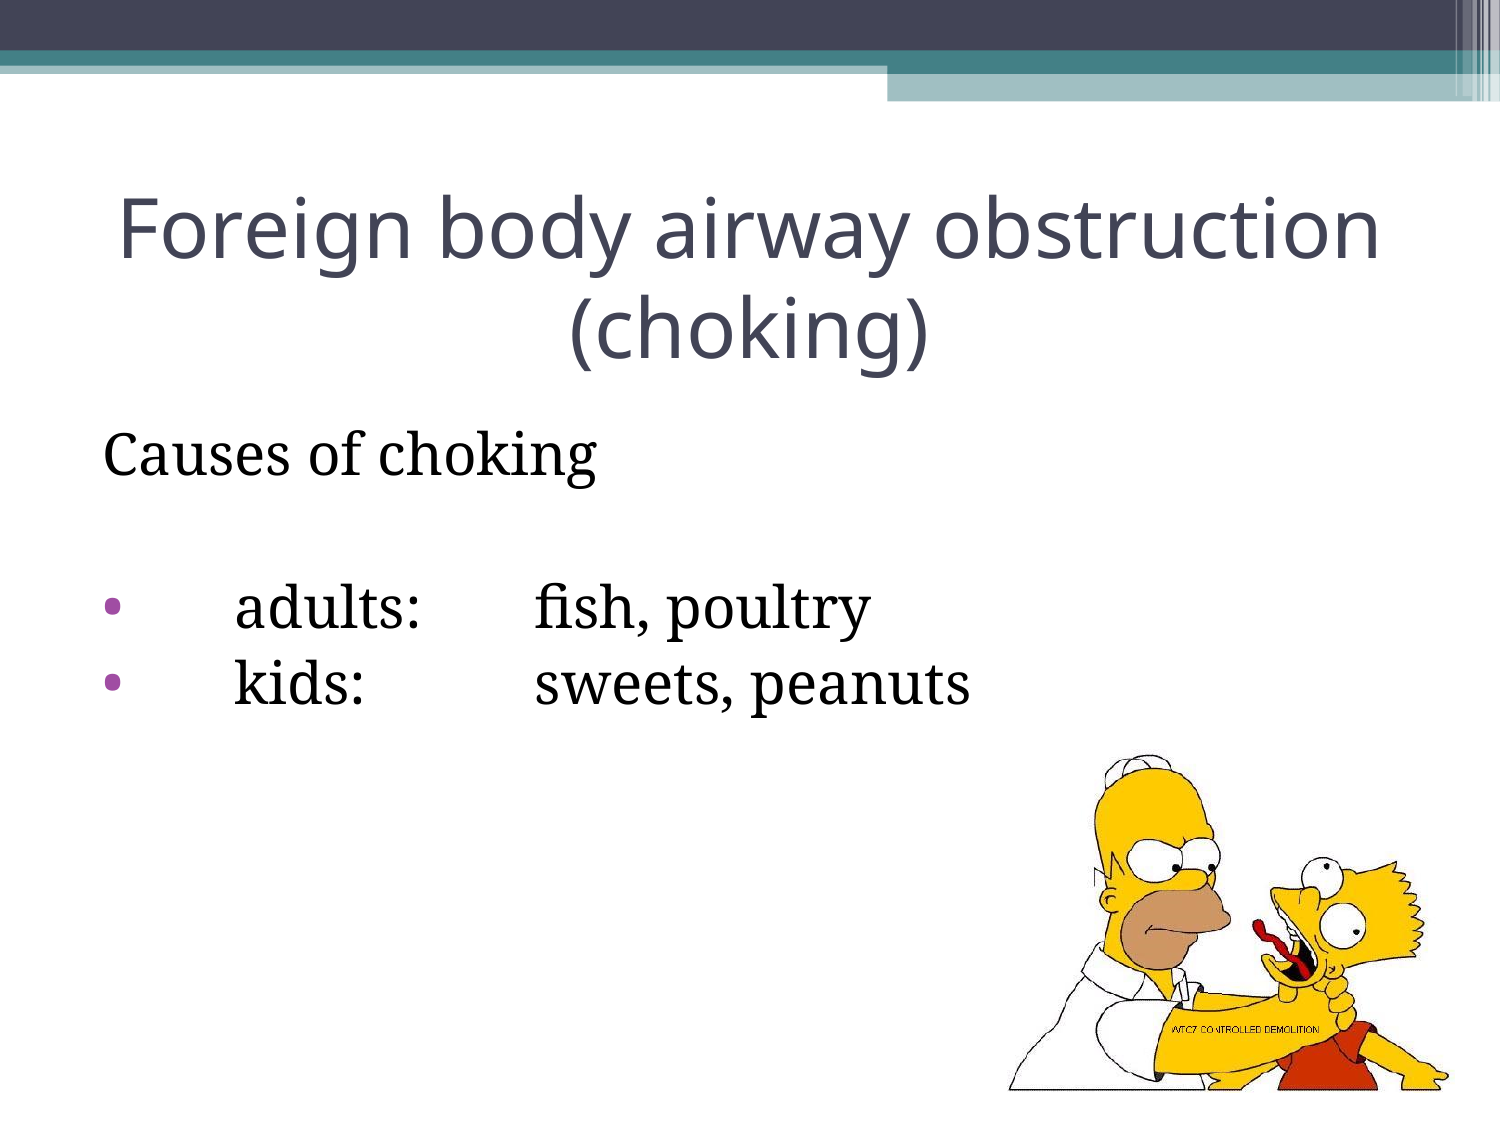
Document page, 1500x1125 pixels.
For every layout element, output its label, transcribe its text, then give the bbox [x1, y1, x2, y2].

picture [1007, 749, 1455, 1093]
text_box Causes of choking adults: fish, poultry kids: sweets, peanuts [70, 410, 1421, 768]
text_box Foreign body airway obstruction (choking) [75, 167, 1426, 383]
